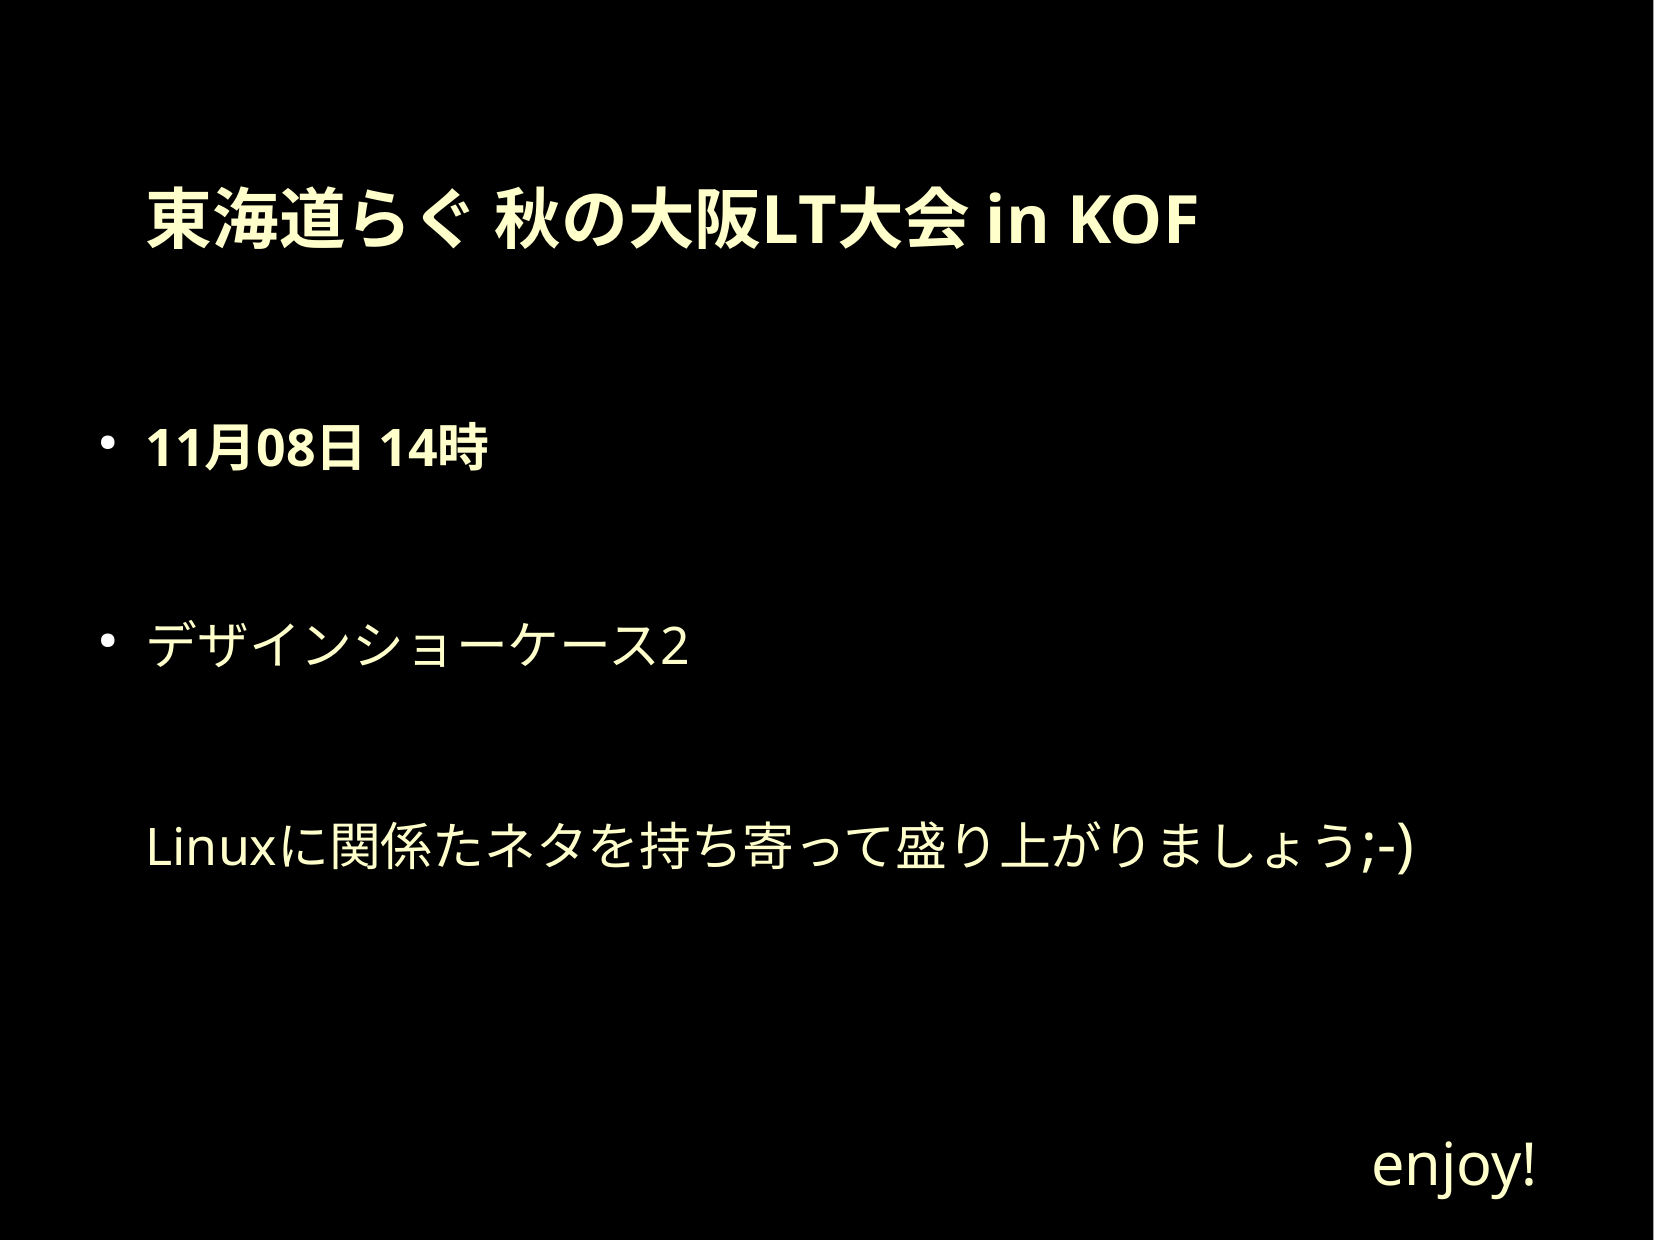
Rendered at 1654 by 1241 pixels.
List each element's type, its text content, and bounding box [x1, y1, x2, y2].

list 東海道らぐ 秋の大阪LT大会 in KOF 11月08日 14時 デザインショーケース2 Linuxに関係たネタを持ち寄って盛り上がりましょう;-) enjoy! [82, 49, 1538, 1205]
